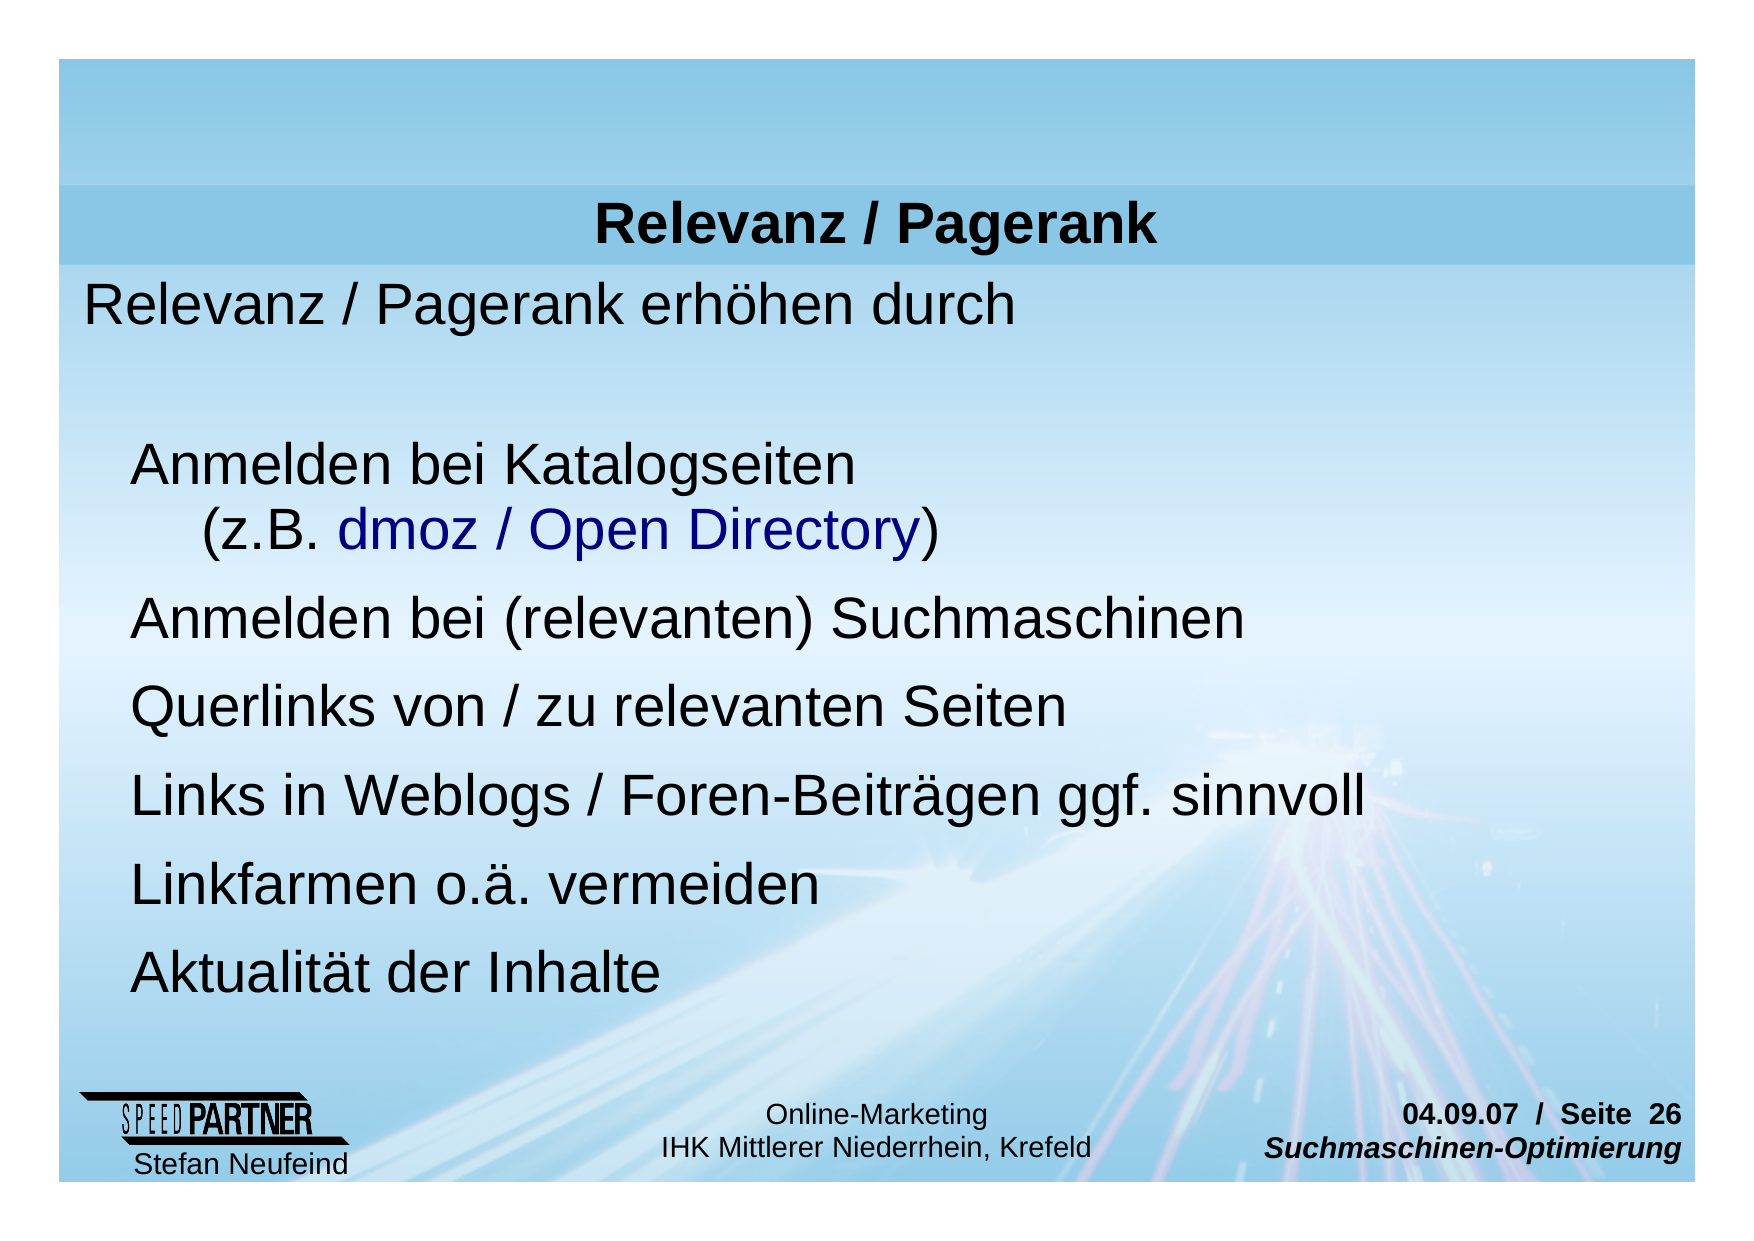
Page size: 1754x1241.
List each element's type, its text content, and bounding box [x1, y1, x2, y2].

picture [59, 59, 1695, 185]
title Relevanz / Pagerank [59, 190, 1695, 257]
list Relevanz / Pagerank erhöhen durch Anmelden bei Katalogseiten (z.B. dmoz / Open Directory) Anmelden bei (relevanten) Suchmaschinen Querlinks von / zu relevanten Seiten Links in Weblogs / Foren-Beiträgen ggf. sinnvoll Linkfarmen o.ä. vermeiden Aktualität der Inhalte [71, 272, 1695, 1055]
picture [59, 265, 1695, 1182]
